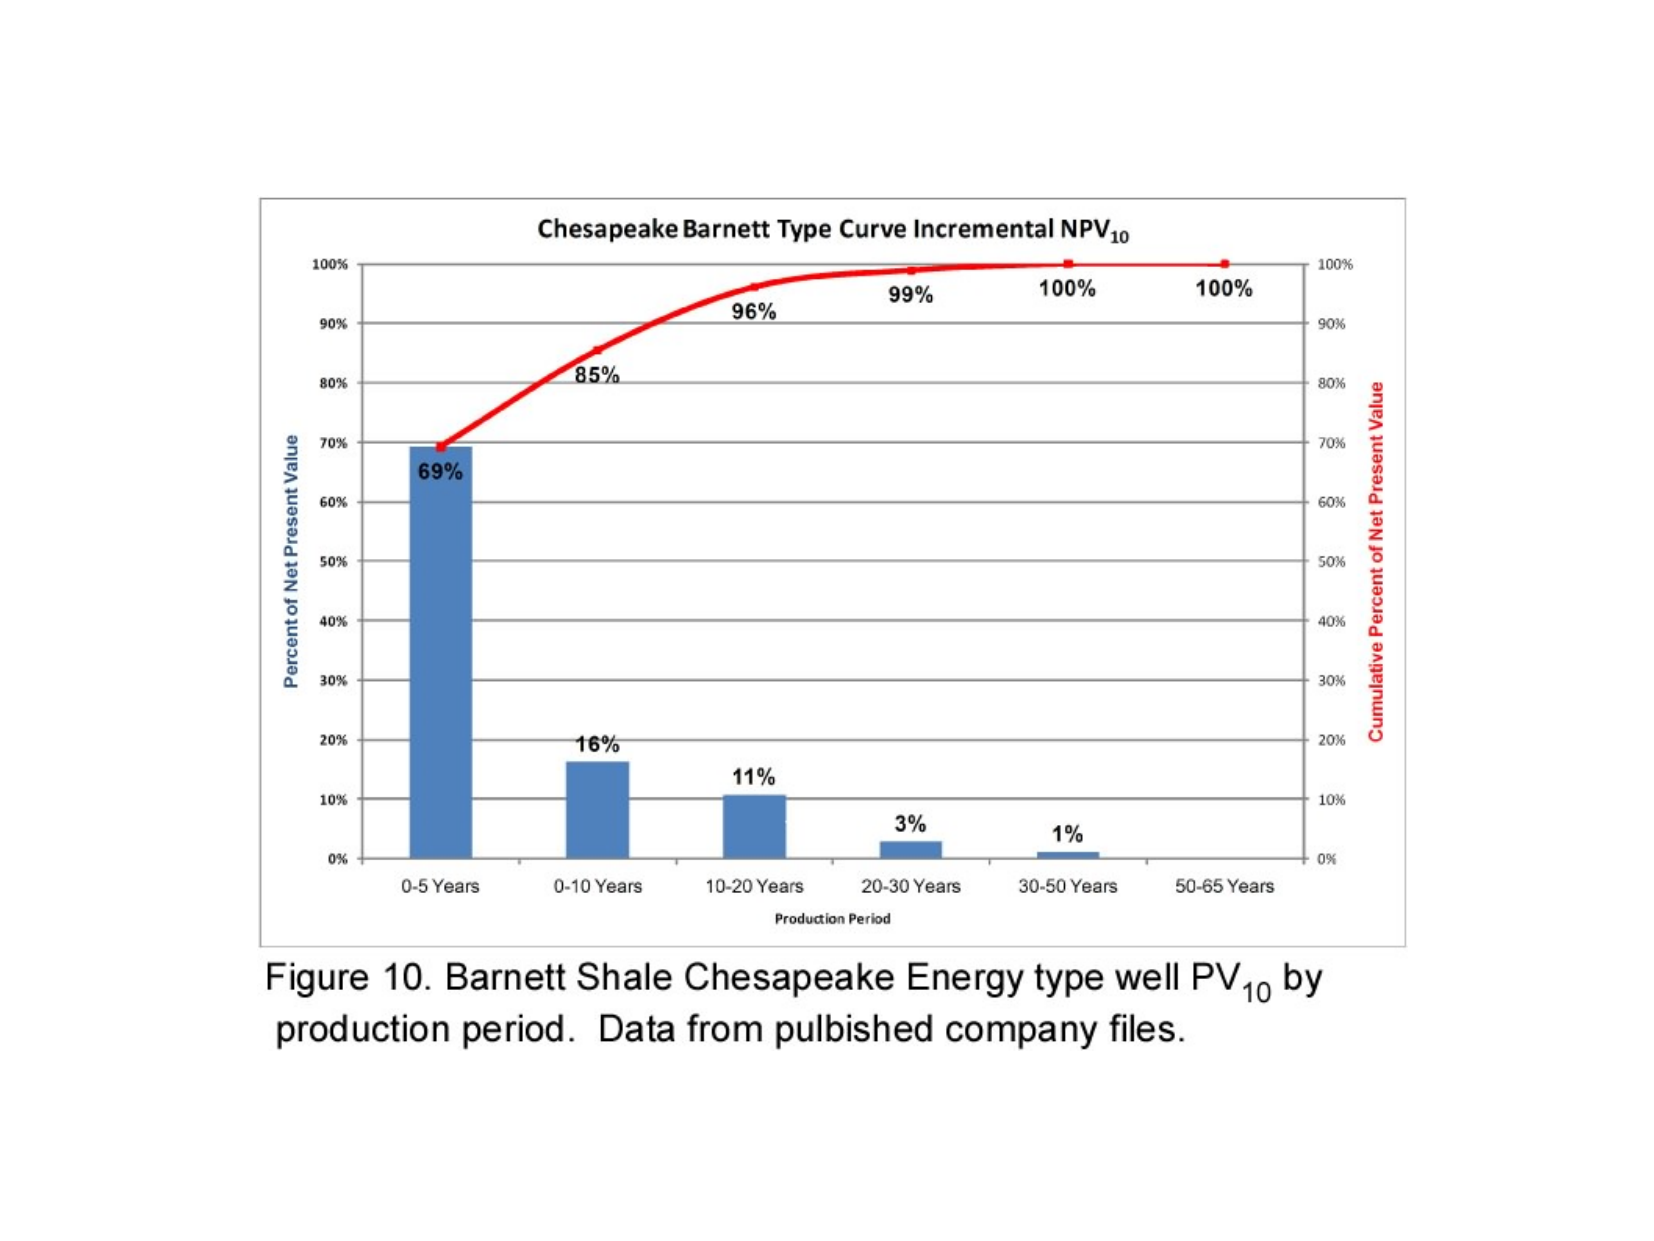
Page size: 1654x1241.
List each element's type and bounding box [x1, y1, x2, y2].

picture [257, 195, 1408, 1051]
